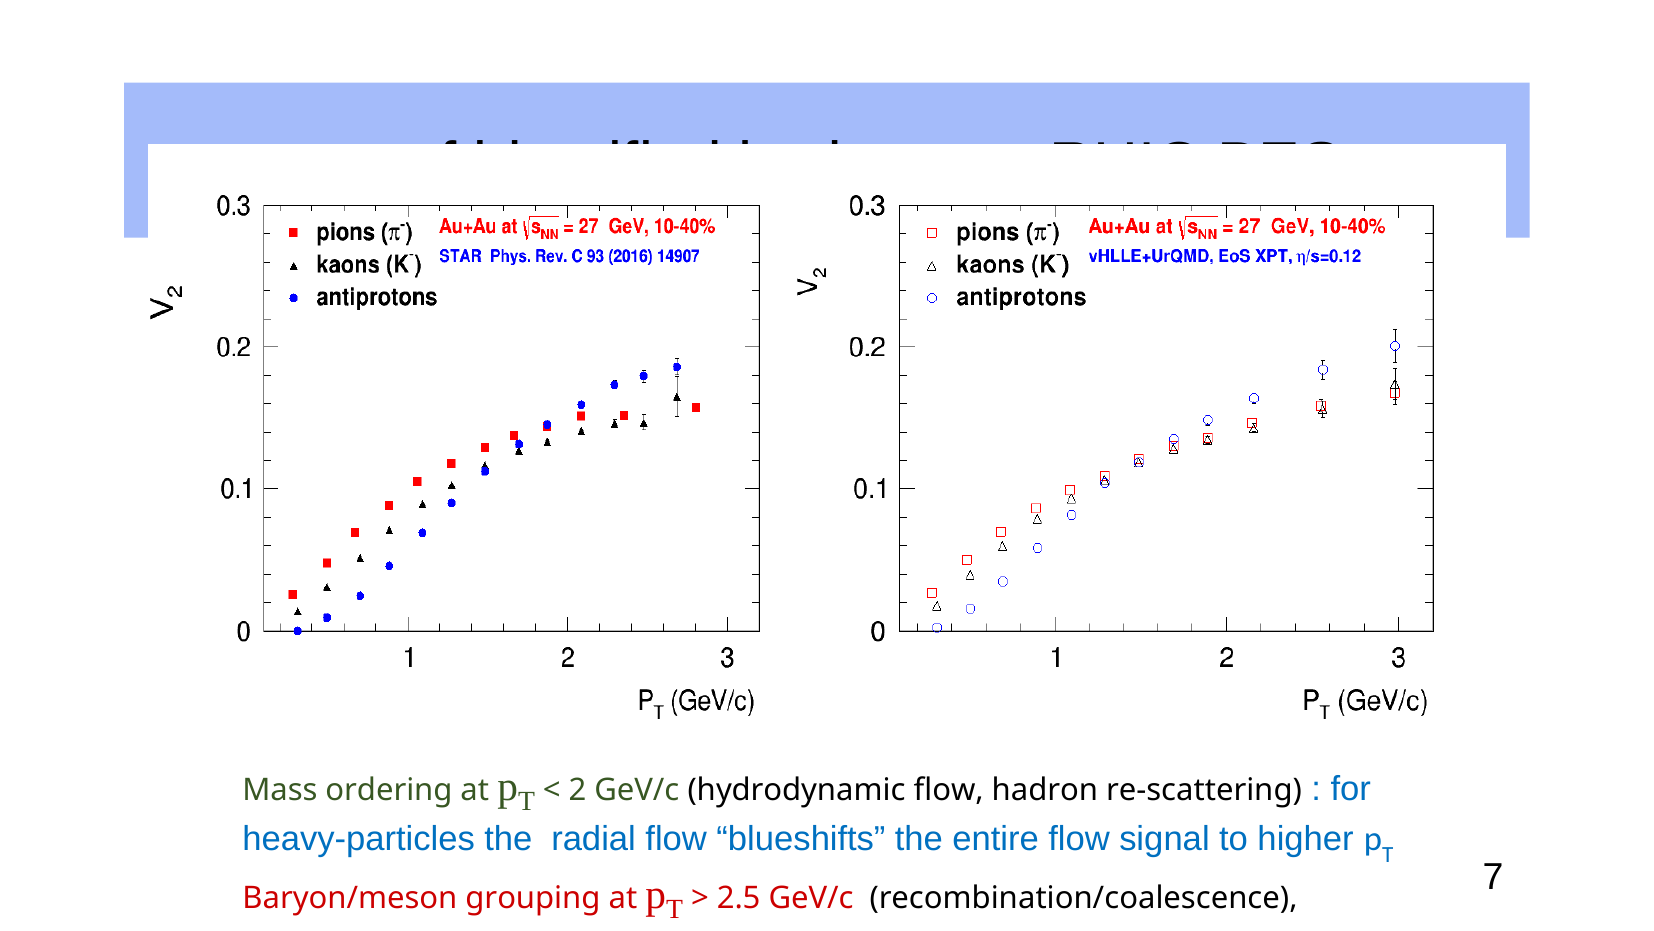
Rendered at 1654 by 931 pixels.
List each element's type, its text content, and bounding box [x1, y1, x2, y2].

text_box 7 [1467, 844, 1578, 905]
text_box Mass ordering at pT < 2 GeV/c (hydrodynamic flow, hadron re-scattering) : for heavy-particles the radial flow “blueshifts” the entire flow signal to higher pT Baryon/meson grouping at pT > 2.5 GeV/c (recombination/coalescence), [228, 752, 1434, 931]
picture [148, 144, 1506, 752]
title V2 of identified hadrons at RHIC BES [206, 0, 1452, 98]
